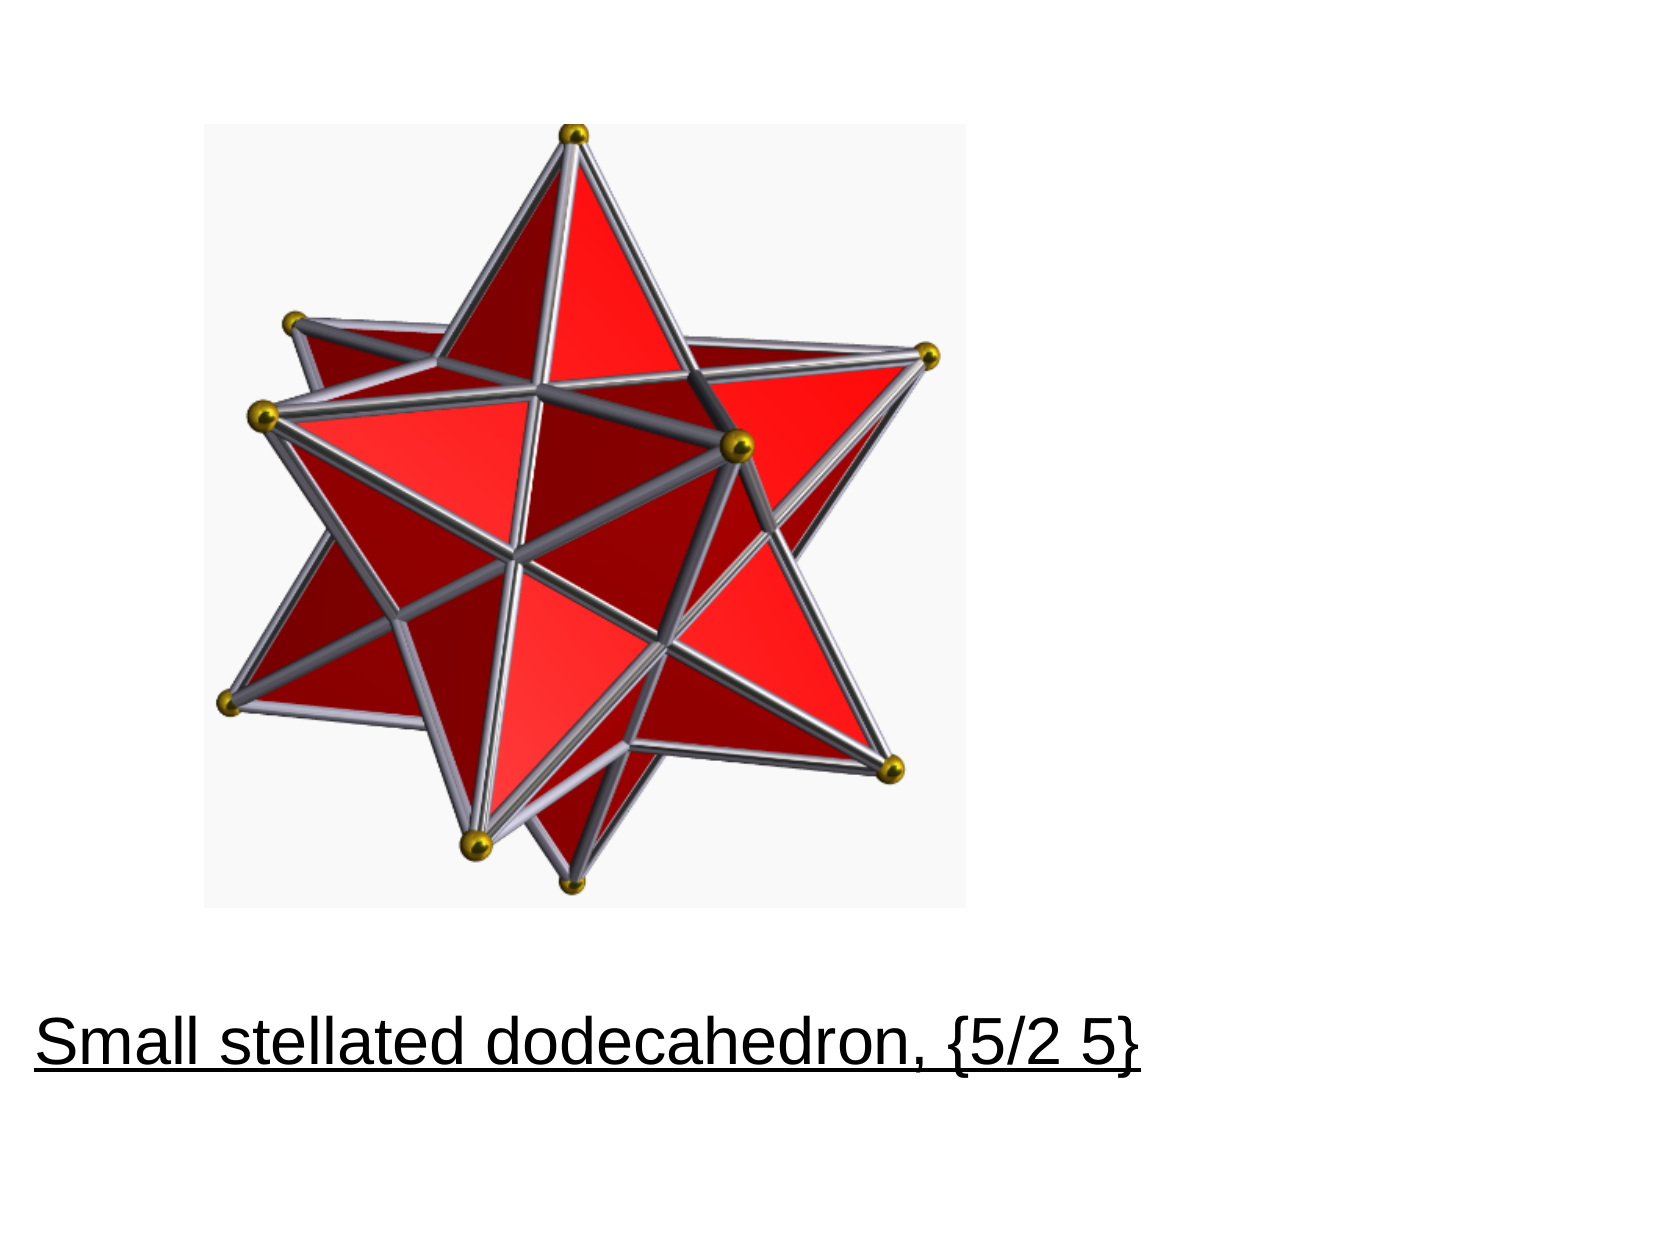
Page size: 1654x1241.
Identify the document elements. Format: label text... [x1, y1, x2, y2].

list Small stellated dodecahedron, {5/2 5} [0, 1003, 1158, 1098]
picture [204, 124, 966, 908]
